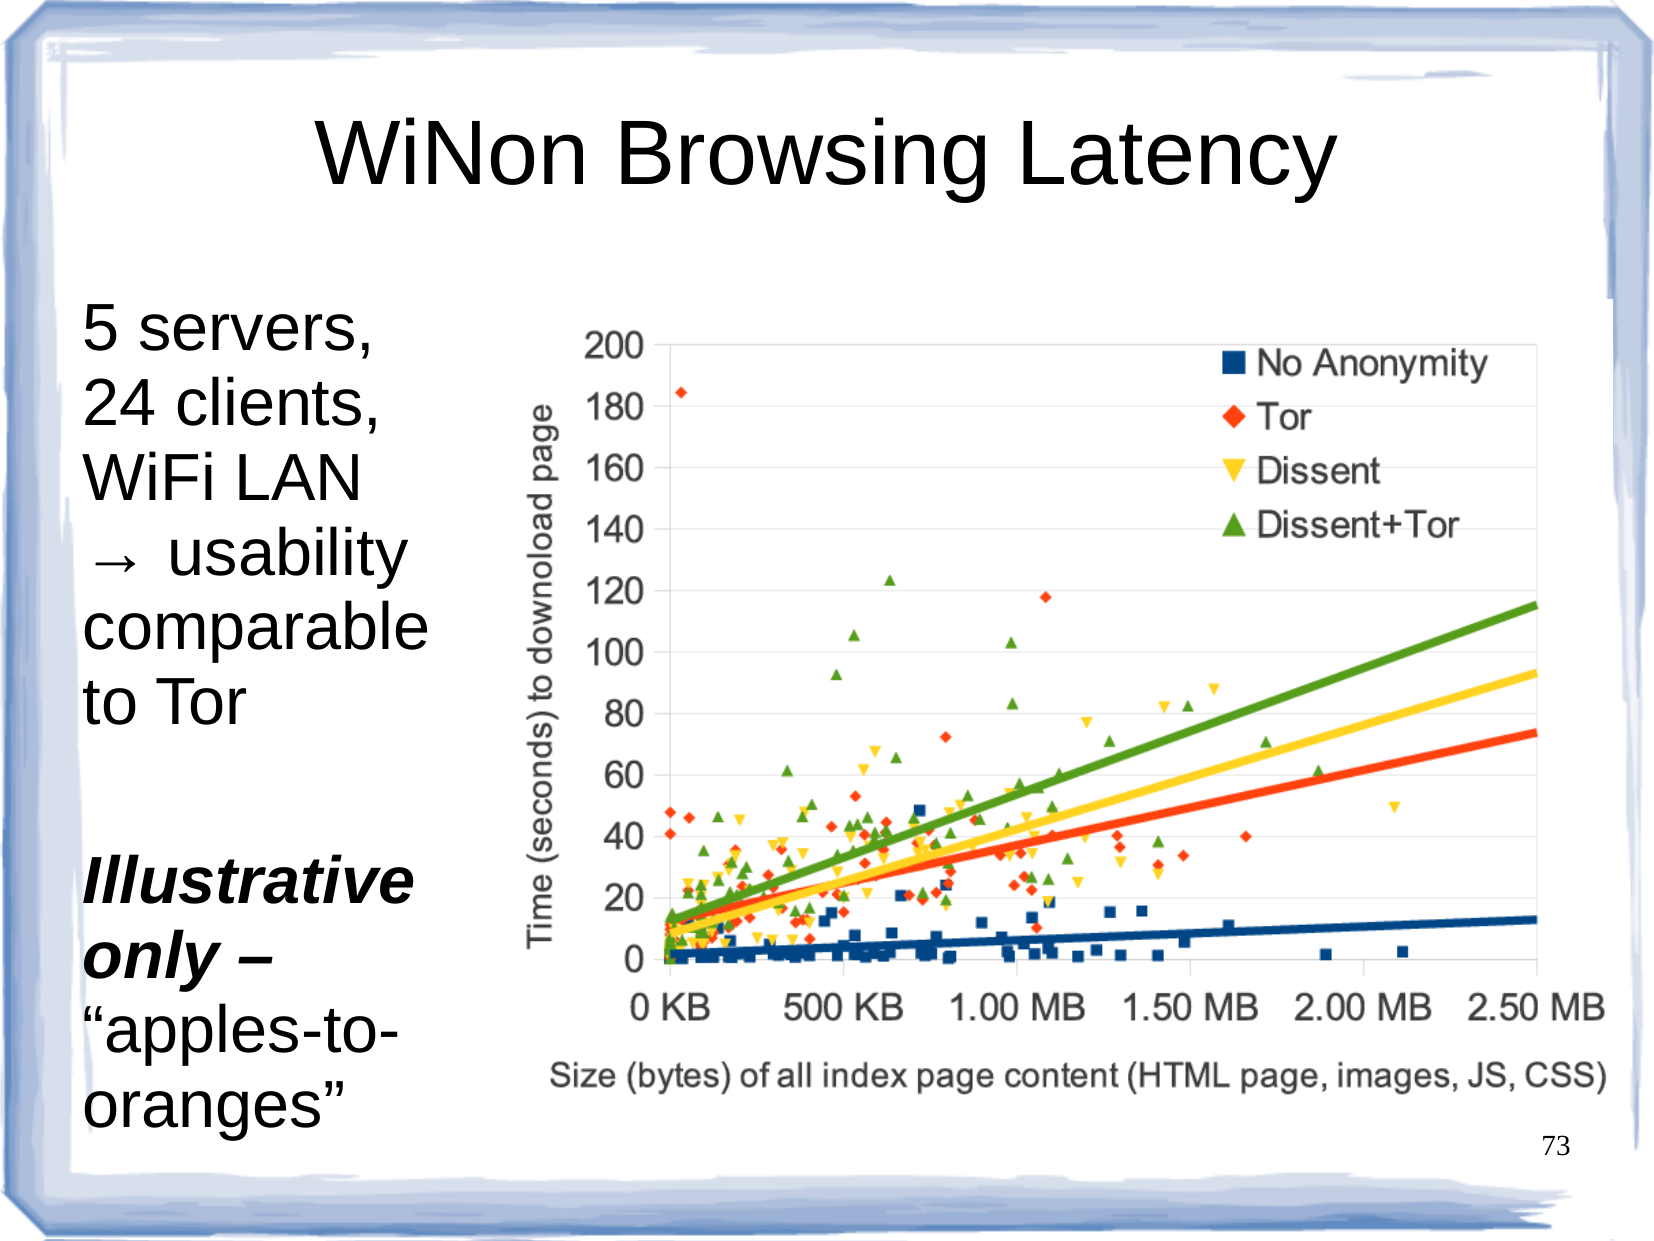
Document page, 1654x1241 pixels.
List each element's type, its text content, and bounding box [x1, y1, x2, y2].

picture [0, 0, 1654, 1241]
title WiNon Browsing Latency [82, 49, 1571, 257]
list 5 servers, 24 clients, WiFi LAN → usability comparable to Tor Illustrative only – “apples-to- oranges” [82, 290, 1571, 1140]
